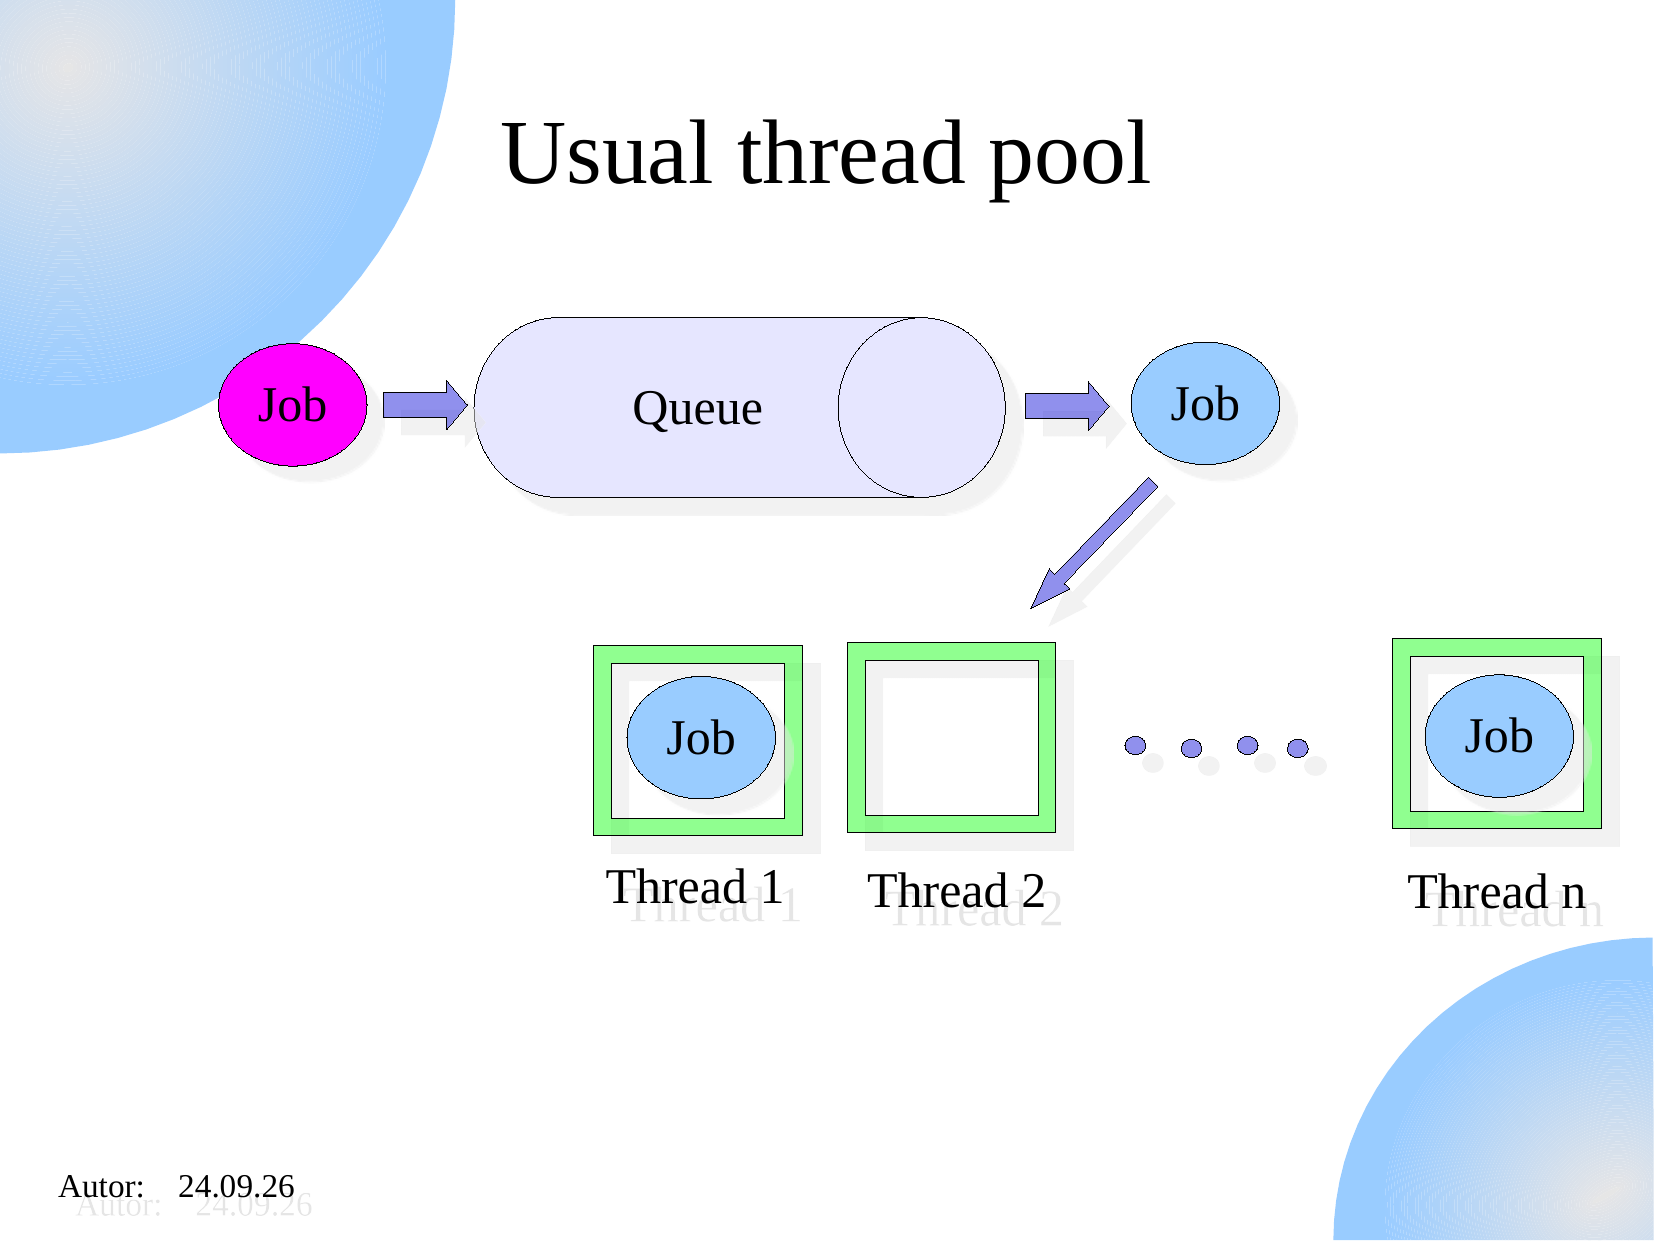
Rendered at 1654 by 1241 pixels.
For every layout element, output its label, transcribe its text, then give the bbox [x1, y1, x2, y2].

text_box Job [626, 676, 776, 799]
text_box [1124, 736, 1146, 755]
text_box [593, 645, 803, 836]
text_box [847, 642, 1056, 833]
text_box [1025, 381, 1110, 431]
text_box Job [218, 343, 368, 467]
text_box Thread 2 [860, 868, 1054, 913]
text_box [383, 380, 468, 430]
text_box [1030, 477, 1158, 609]
text_box Thread 1 [598, 864, 792, 909]
text_box [1287, 739, 1309, 758]
title Usual thread pool [82, 49, 1571, 257]
text_box Queue [473, 317, 1006, 498]
text_box Thread n [1400, 869, 1594, 914]
text_box [1237, 736, 1259, 755]
text_box Job [1131, 342, 1280, 465]
text_box Job [1425, 674, 1574, 798]
text_box [1181, 739, 1202, 758]
text_box [1392, 638, 1602, 829]
